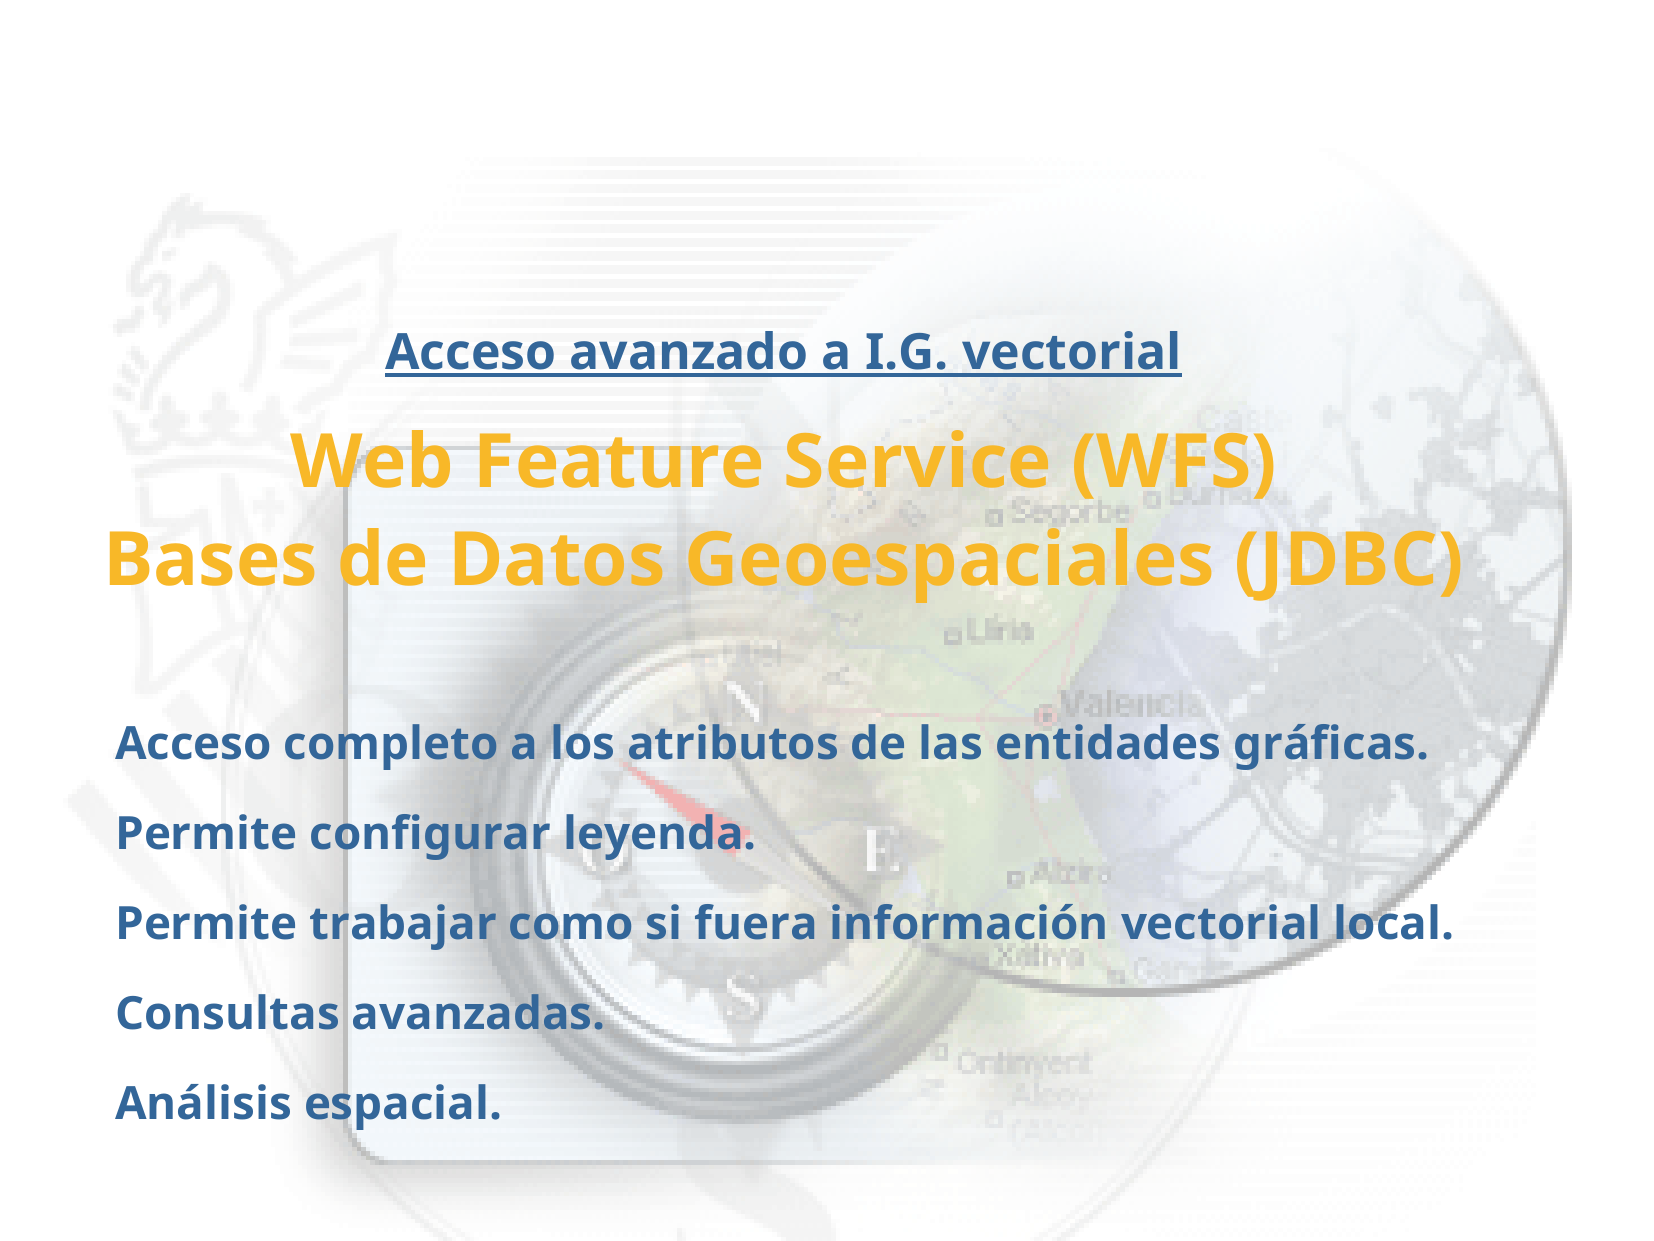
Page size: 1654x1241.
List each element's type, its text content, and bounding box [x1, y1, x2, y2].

text_box Acceso avanzado a I.G. vectorial Web Feature Service (WFS) Bases de Datos Geoespaciales (JDBC) Acceso completo a los atributos de las entidades gráficas. Permite configurar leyenda. Permite trabajar como si fuera información vectorial local. Consultas avanzadas. Análisis espacial. [88, 265, 1565, 1096]
